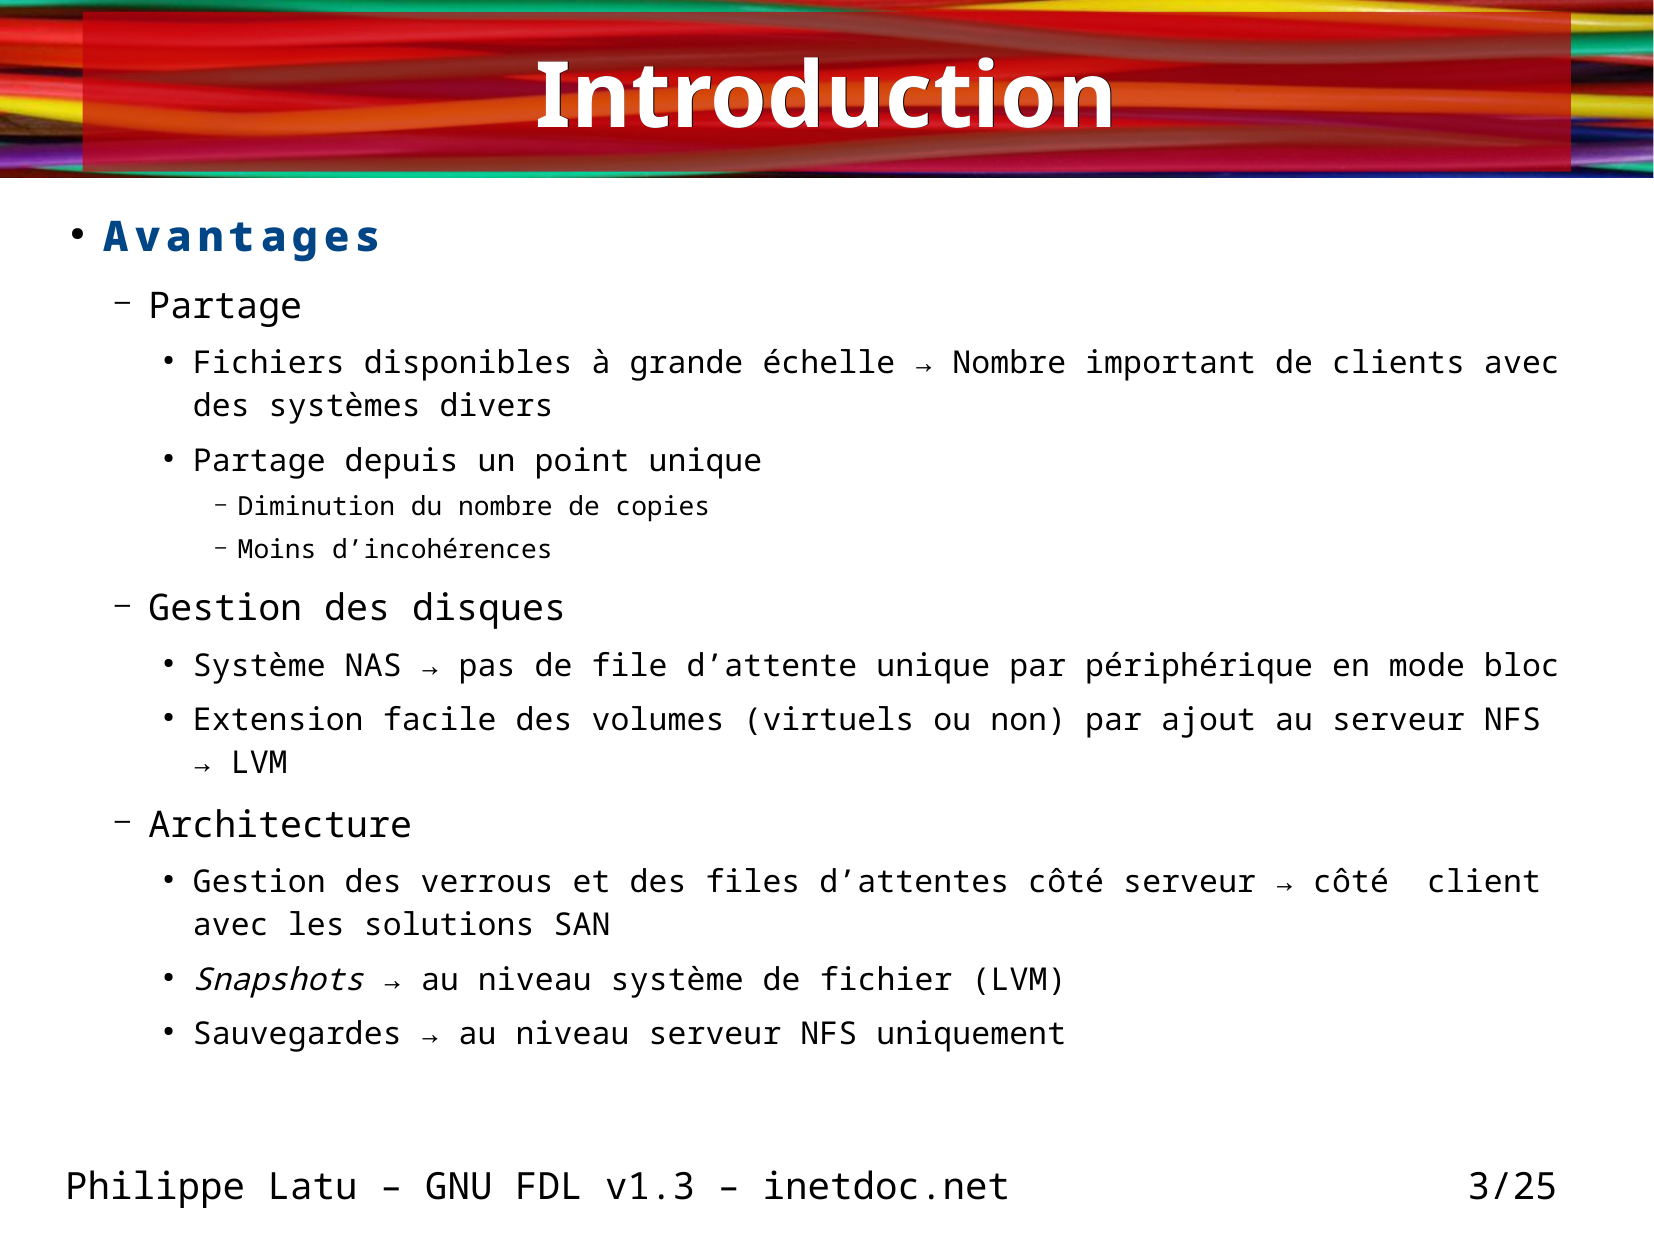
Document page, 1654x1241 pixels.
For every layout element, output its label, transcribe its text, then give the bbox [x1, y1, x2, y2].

list Avantages Partage Fichiers disponibles à grande échelle → Nombre important de clients avec des systèmes divers Partage depuis un point unique Diminution du nombre de copies Moins d’incohérences Gestion des disques Système NAS → pas de file d’attente unique par périphérique en mode bloc Extension facile des volumes (virtuels ou non) par ajout au serveur NFS → LVM Architecture Gestion des verrous et des files d’attentes côté serveur → côté client avec les solutions SAN Snapshots → au niveau système de fichier (LVM) Sauvegardes → au niveau serveur NFS uniquement [59, 206, 1571, 1098]
picture [0, 0, 1654, 178]
title Introduction [82, 11, 1571, 172]
text_box Philippe Latu – GNU FDL v1.3 – inetdoc.net <numéro>/25 [59, 1133, 1595, 1237]
